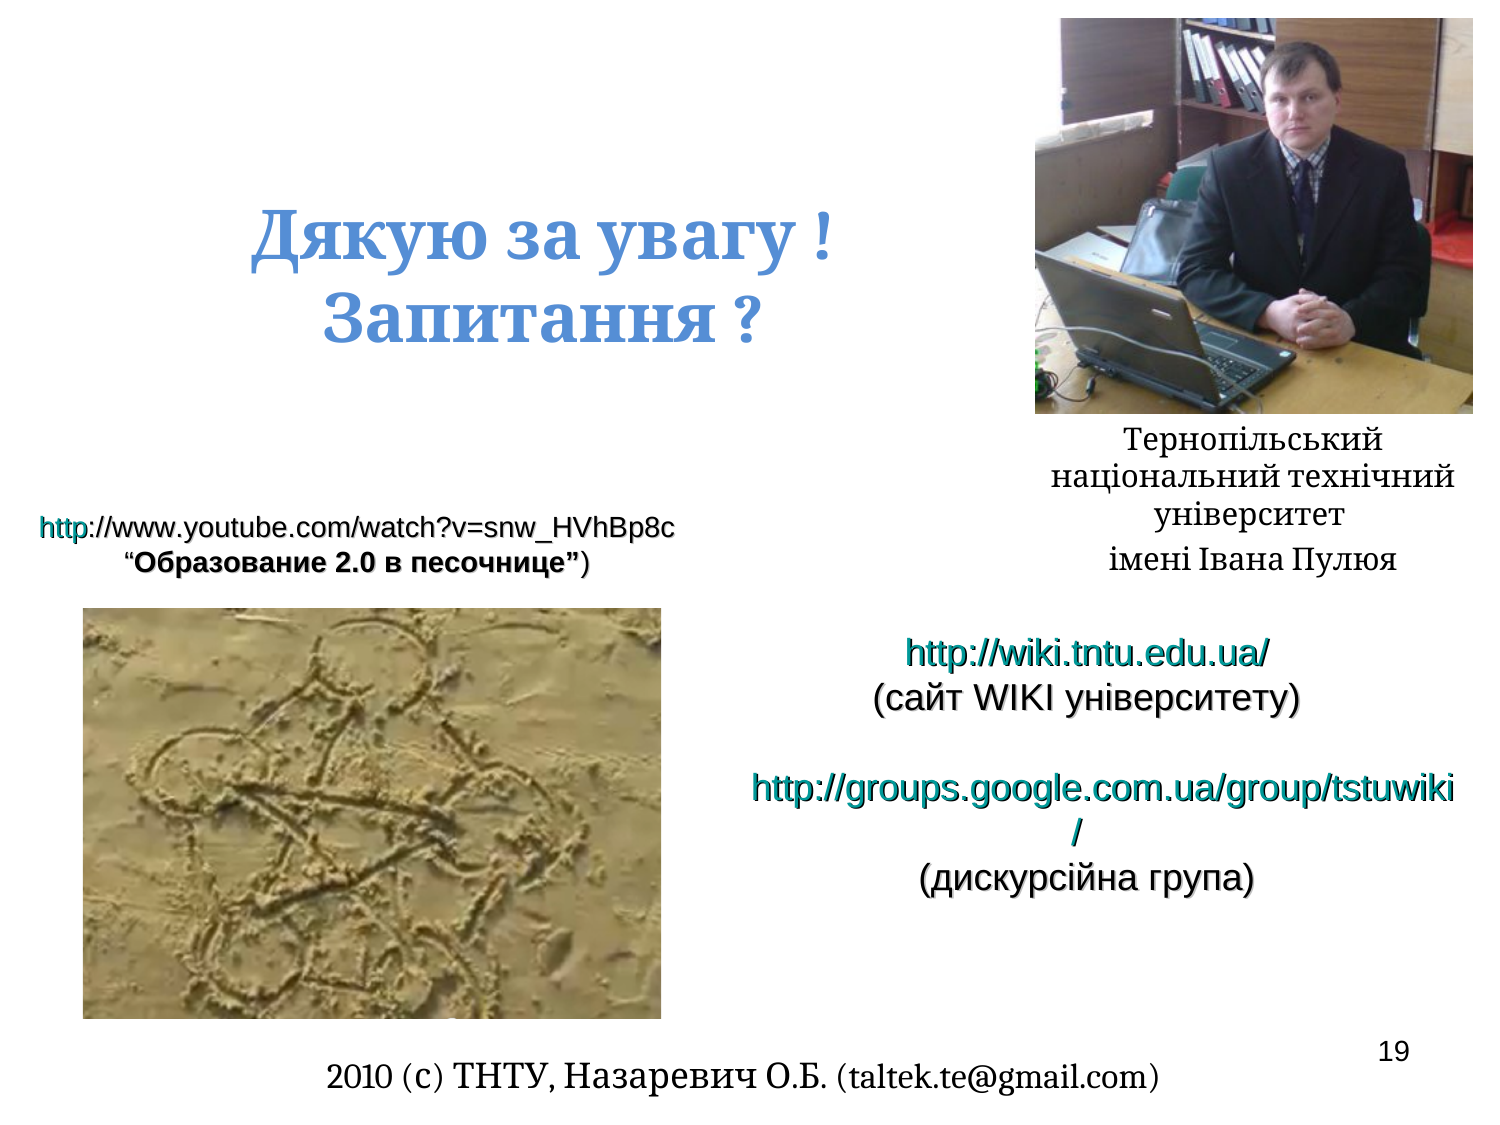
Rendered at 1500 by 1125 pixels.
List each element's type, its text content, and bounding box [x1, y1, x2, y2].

picture [82, 608, 662, 1019]
text_box Дякую за увагу ! Запитання ? [194, 184, 892, 363]
picture [1035, 18, 1473, 411]
text_box http://www.youtube.com/watch?v=snw_HVhBp8c “Образование 2.0 в песочнице”) [0, 491, 715, 586]
text_box Тернопільський національний технічний університет імені Івана Пулюя [1000, 411, 1500, 551]
text_box 2010 (с) ТНТУ, Назаревич О.Б. (taltek.te@gmail.com) [64, 1053, 1424, 1107]
title http://wiki.tntu.edu.ua/ (сайт WIKI університету) http://groups.google.com.ua/group/tstuwiki/ (дискурсійна група) [702, 620, 1471, 906]
